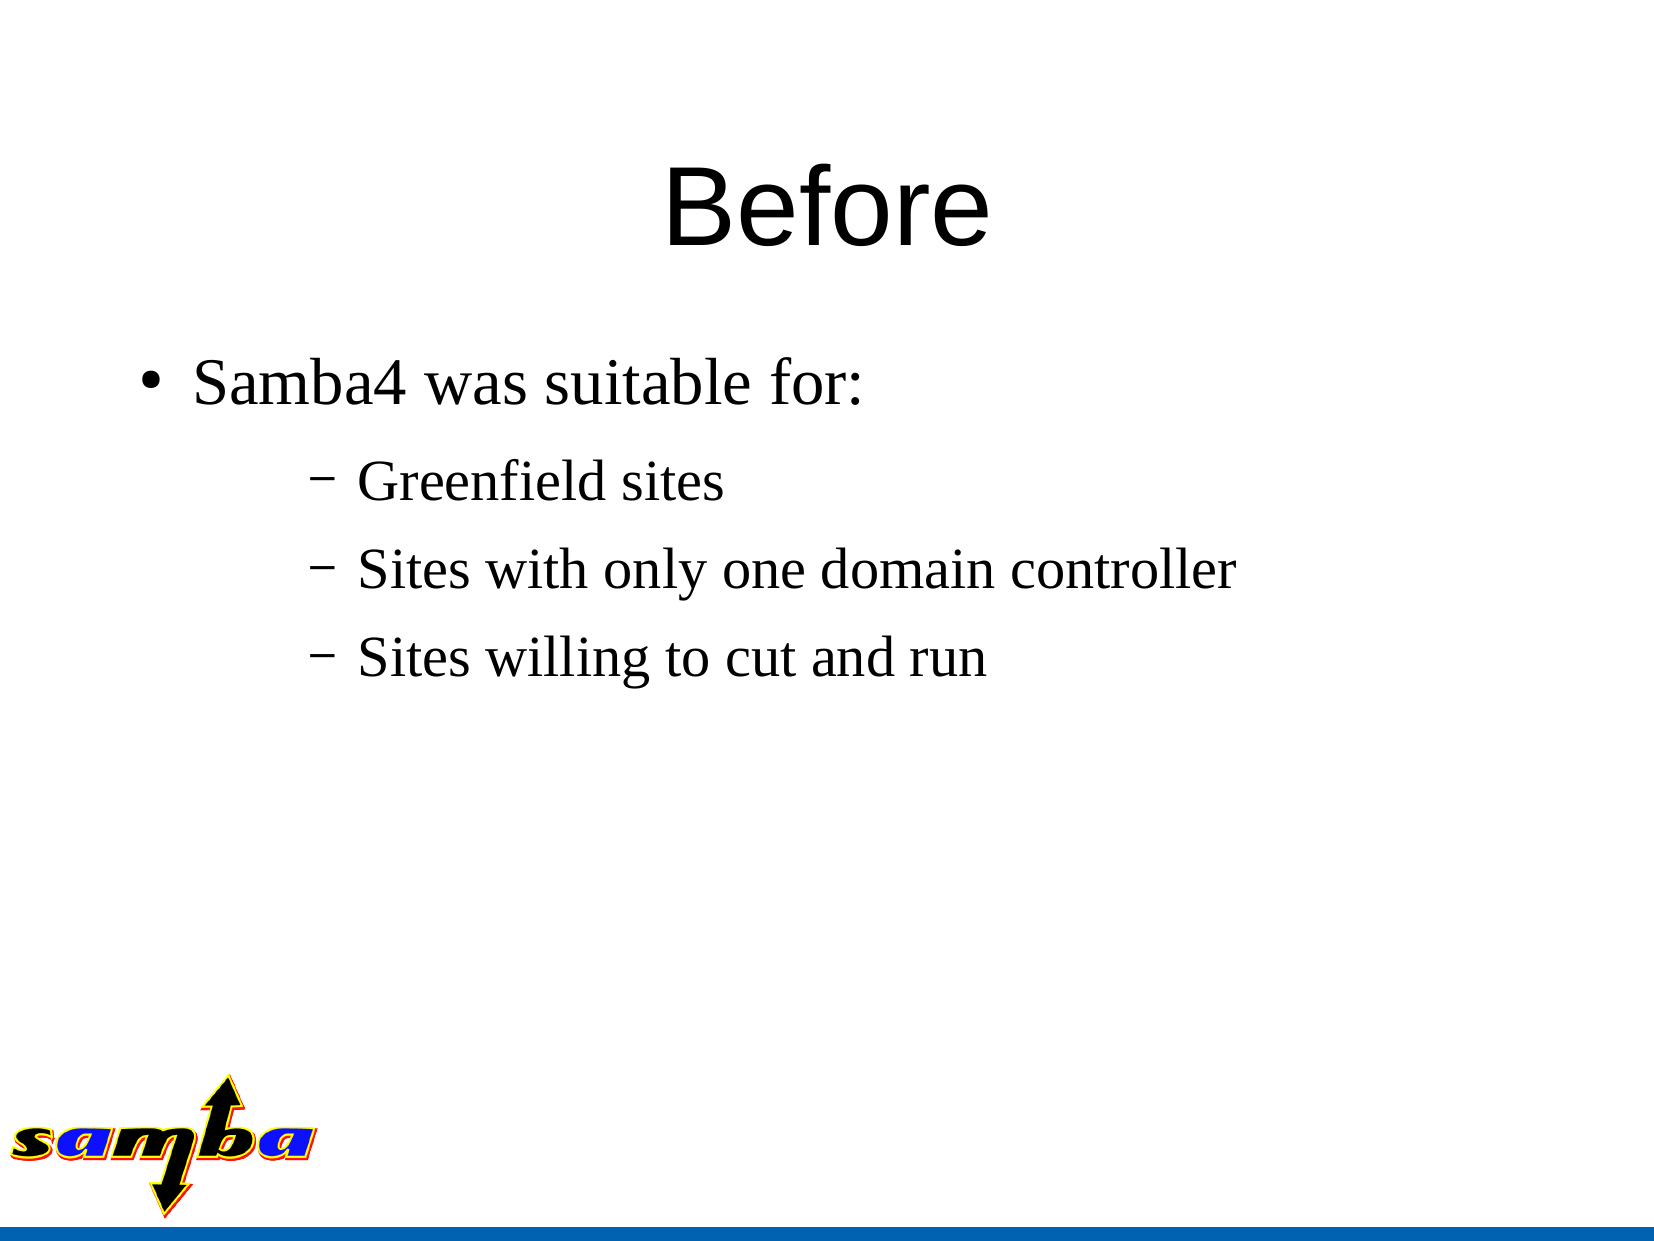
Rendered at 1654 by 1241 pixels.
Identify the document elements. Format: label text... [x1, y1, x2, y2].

picture [9, 1074, 319, 1219]
title Before [121, 110, 1534, 303]
list Samba4 was suitable for: Greenfield sites Sites with only one domain controller Sites willing to cut and run [121, 344, 1534, 1112]
